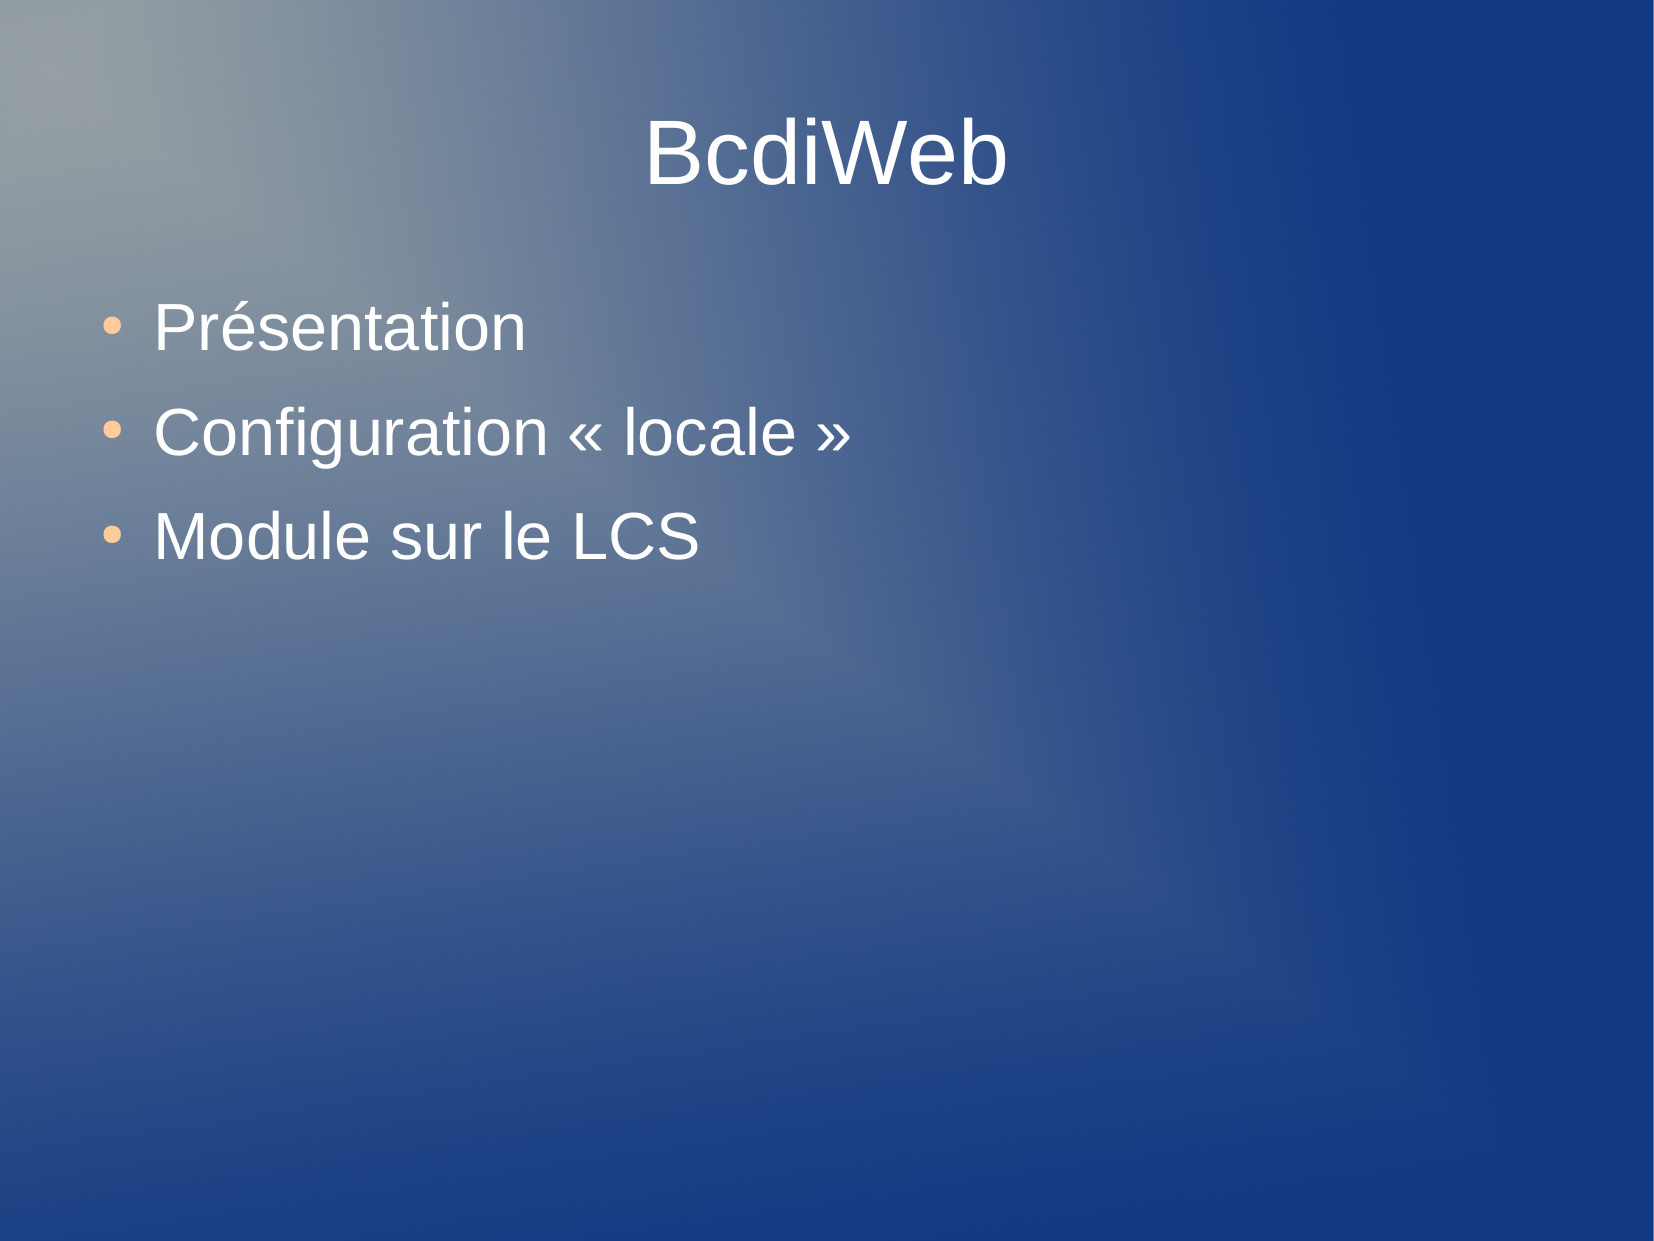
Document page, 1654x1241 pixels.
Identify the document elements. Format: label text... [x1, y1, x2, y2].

list Présentation Configuration « locale » Module sur le LCS [82, 290, 1571, 1010]
picture [0, 0, 1654, 1241]
title BcdiWeb [82, 49, 1571, 257]
